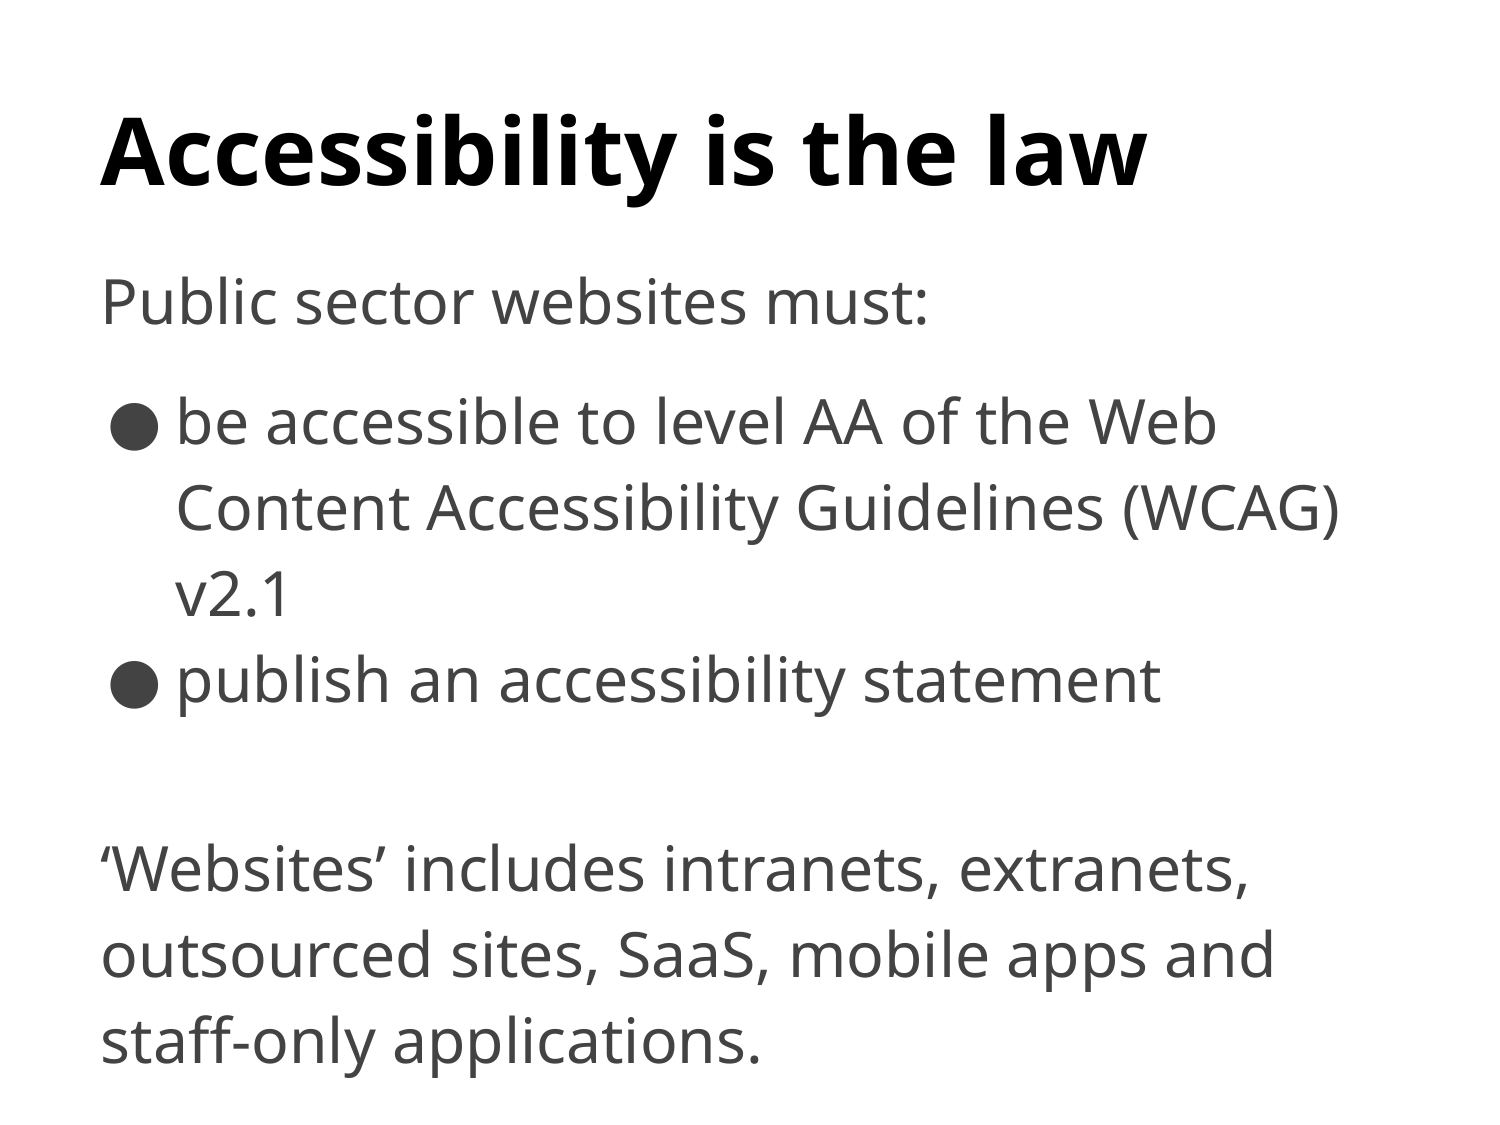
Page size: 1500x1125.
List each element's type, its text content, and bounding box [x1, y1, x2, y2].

title Accessibility is the law [85, 76, 1500, 202]
list Public sector websites must: be accessible to level AA of the Web Content Accessibility Guidelines (WCAG) v2.1 publish an accessibility statement ‘Websites’ includes intranets, extranets, outsourced sites, SaaS, mobile apps and staff-only applications. [85, 236, 1443, 1004]
